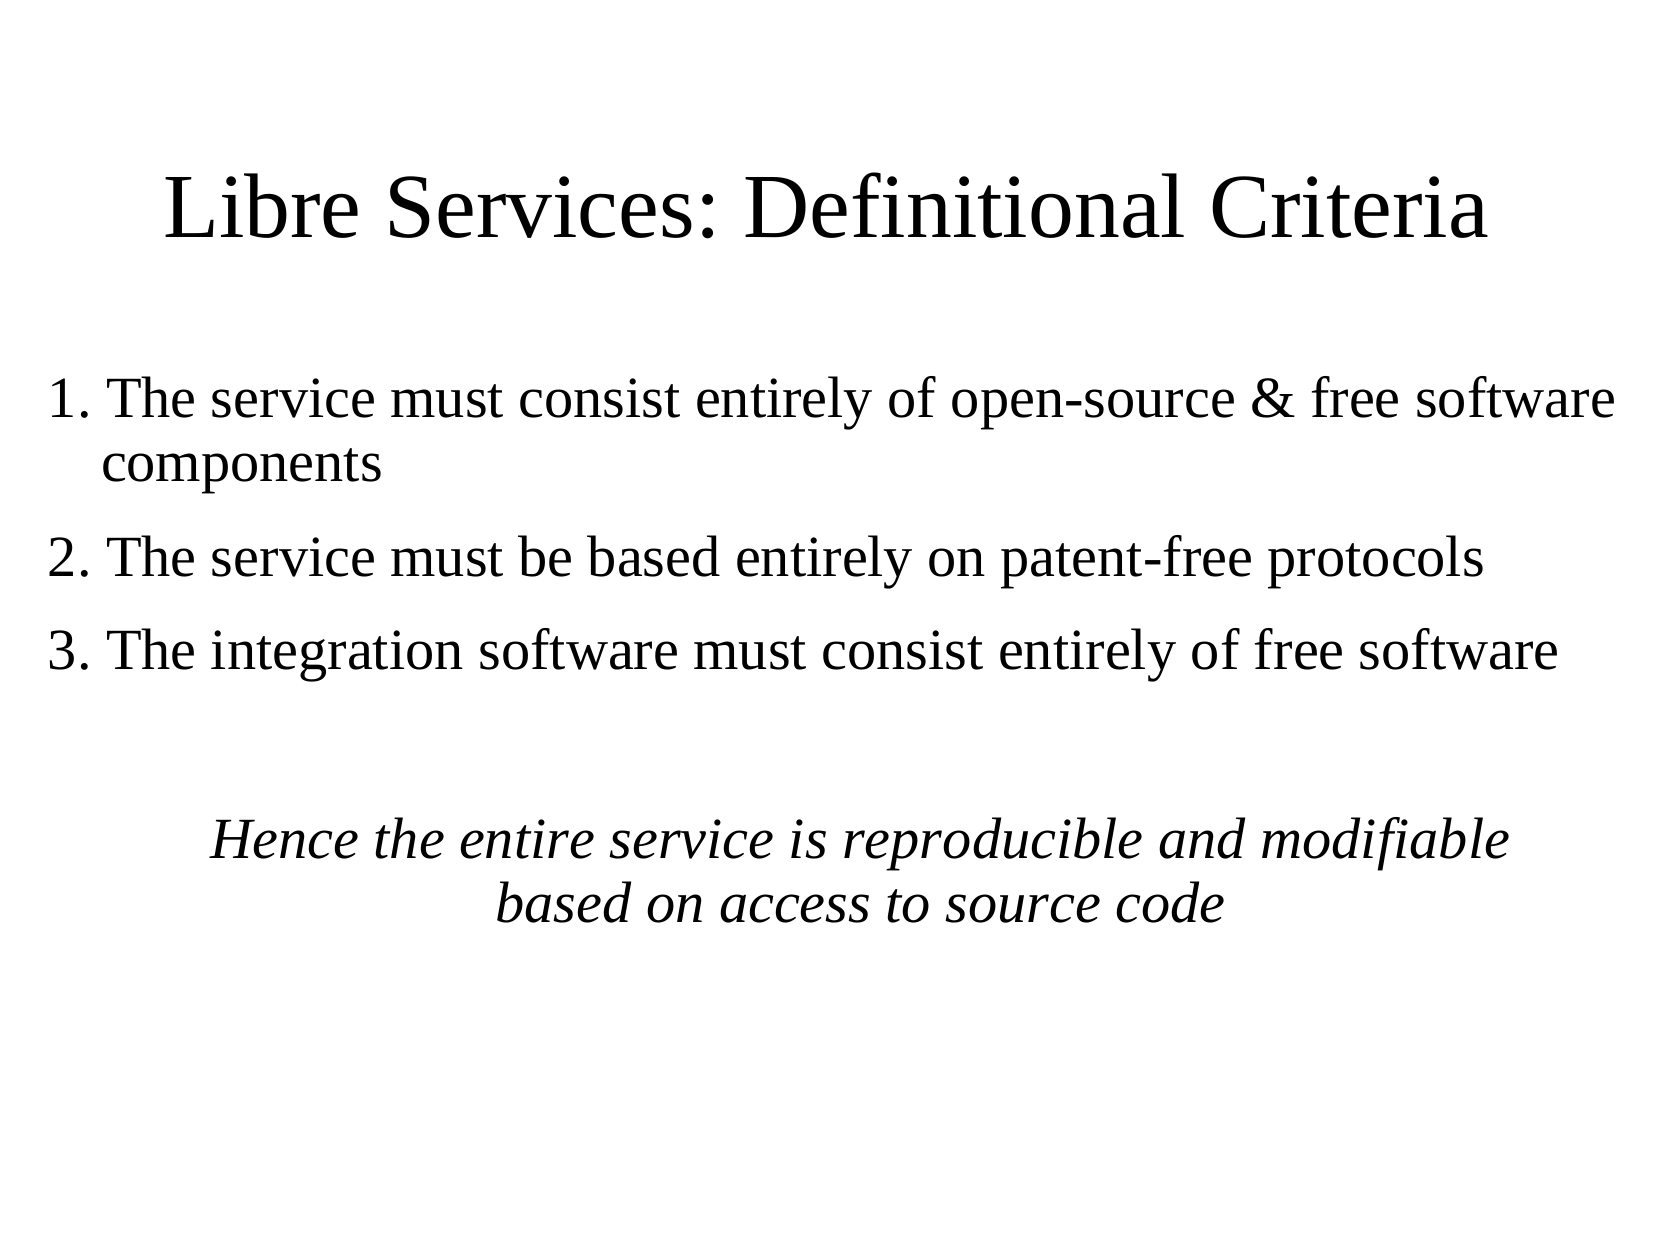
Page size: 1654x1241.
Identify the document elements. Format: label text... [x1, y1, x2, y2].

title Libre Services: Definitional Criteria [121, 102, 1534, 311]
list 1. The service must consist entirely of open-source & free software components 2. The service must be based entirely on patent-free protocols 3. The integration software must consist entirely of free software Hence the entire service is reproducible and modifiable based on access to source code [30, 365, 1621, 1048]
